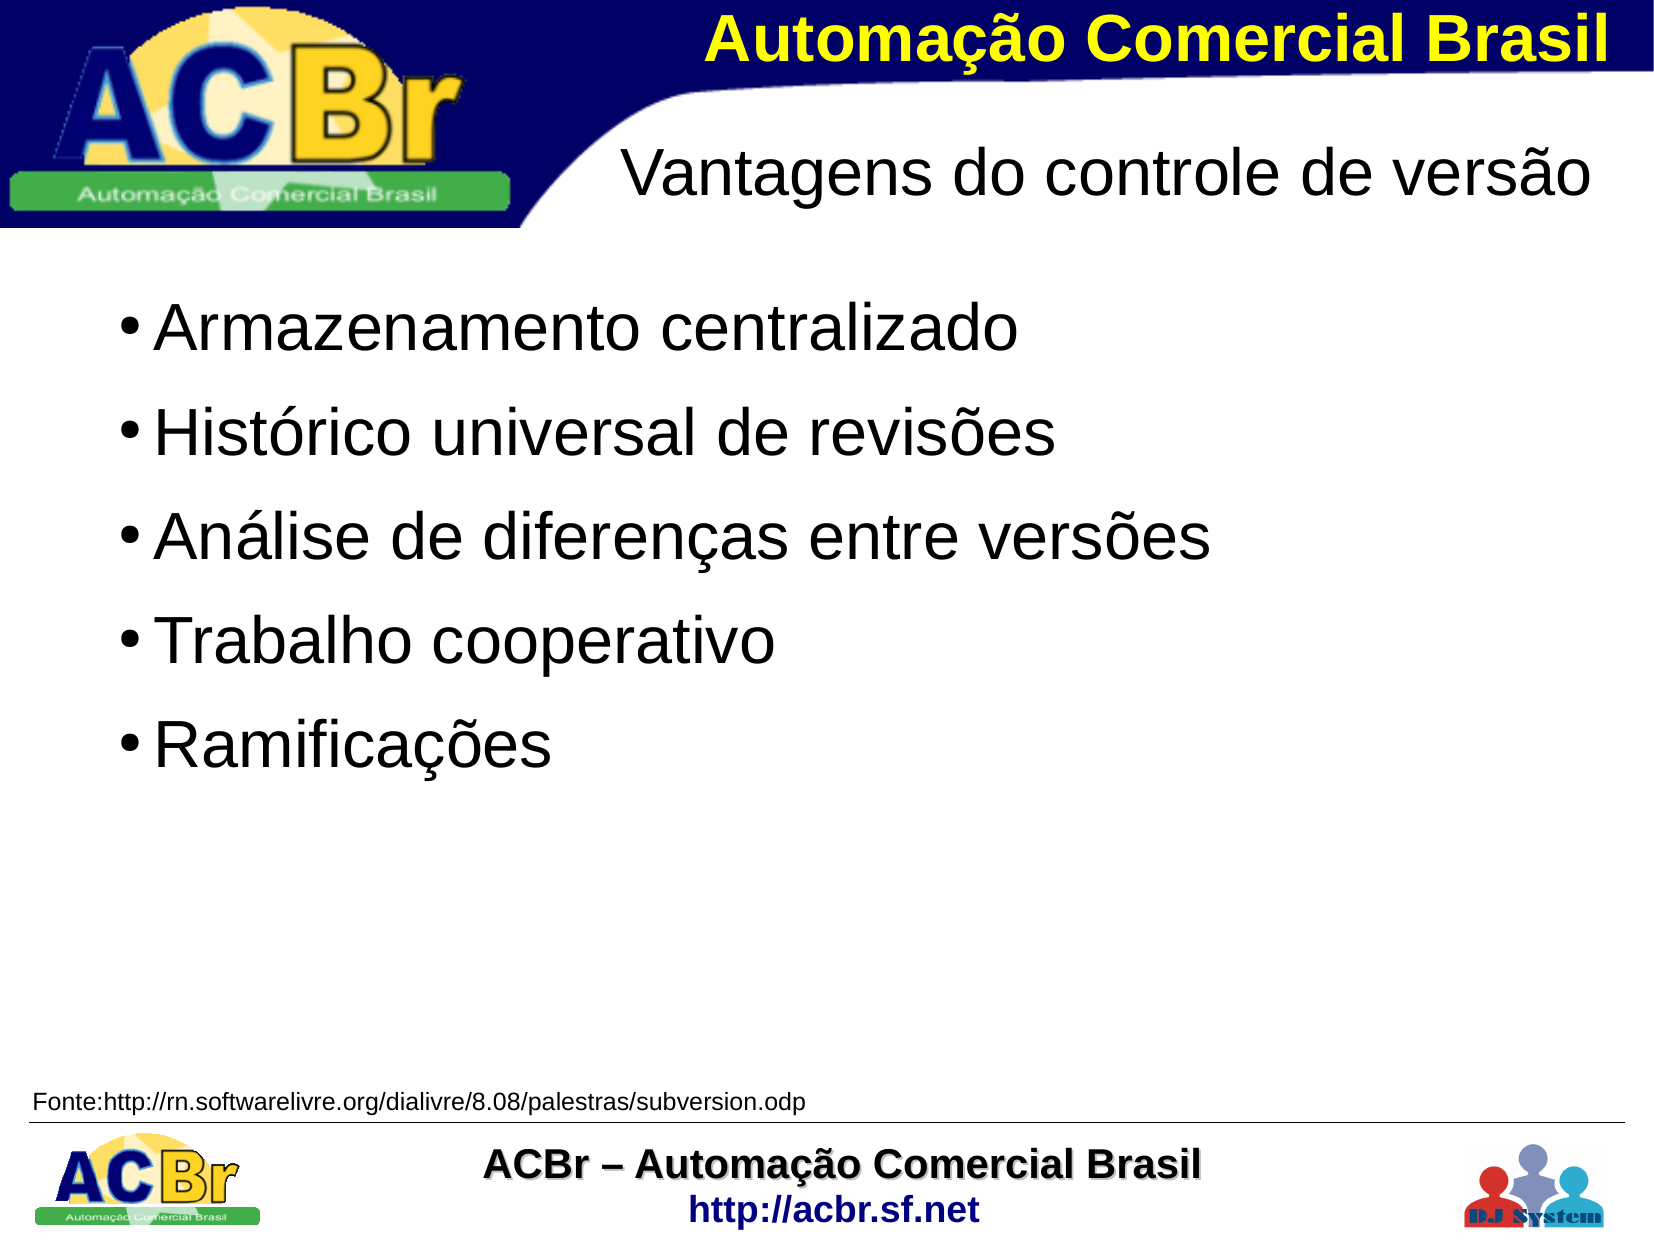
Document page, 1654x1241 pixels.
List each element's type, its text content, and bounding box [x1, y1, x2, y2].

list Armazenamento centralizado Histórico universal de revisões Análise de diferenças entre versões Trabalho cooperativo Ramificações [82, 290, 1571, 1094]
picture [1463, 1144, 1607, 1229]
text_box Fonte:http://rn.softwarelivre.org/dialivre/8.08/palestras/subversion.odp [17, 1080, 822, 1124]
picture [33, 1131, 261, 1228]
picture [0, 0, 1654, 228]
title Vantagens do controle de versão [590, 125, 1625, 220]
